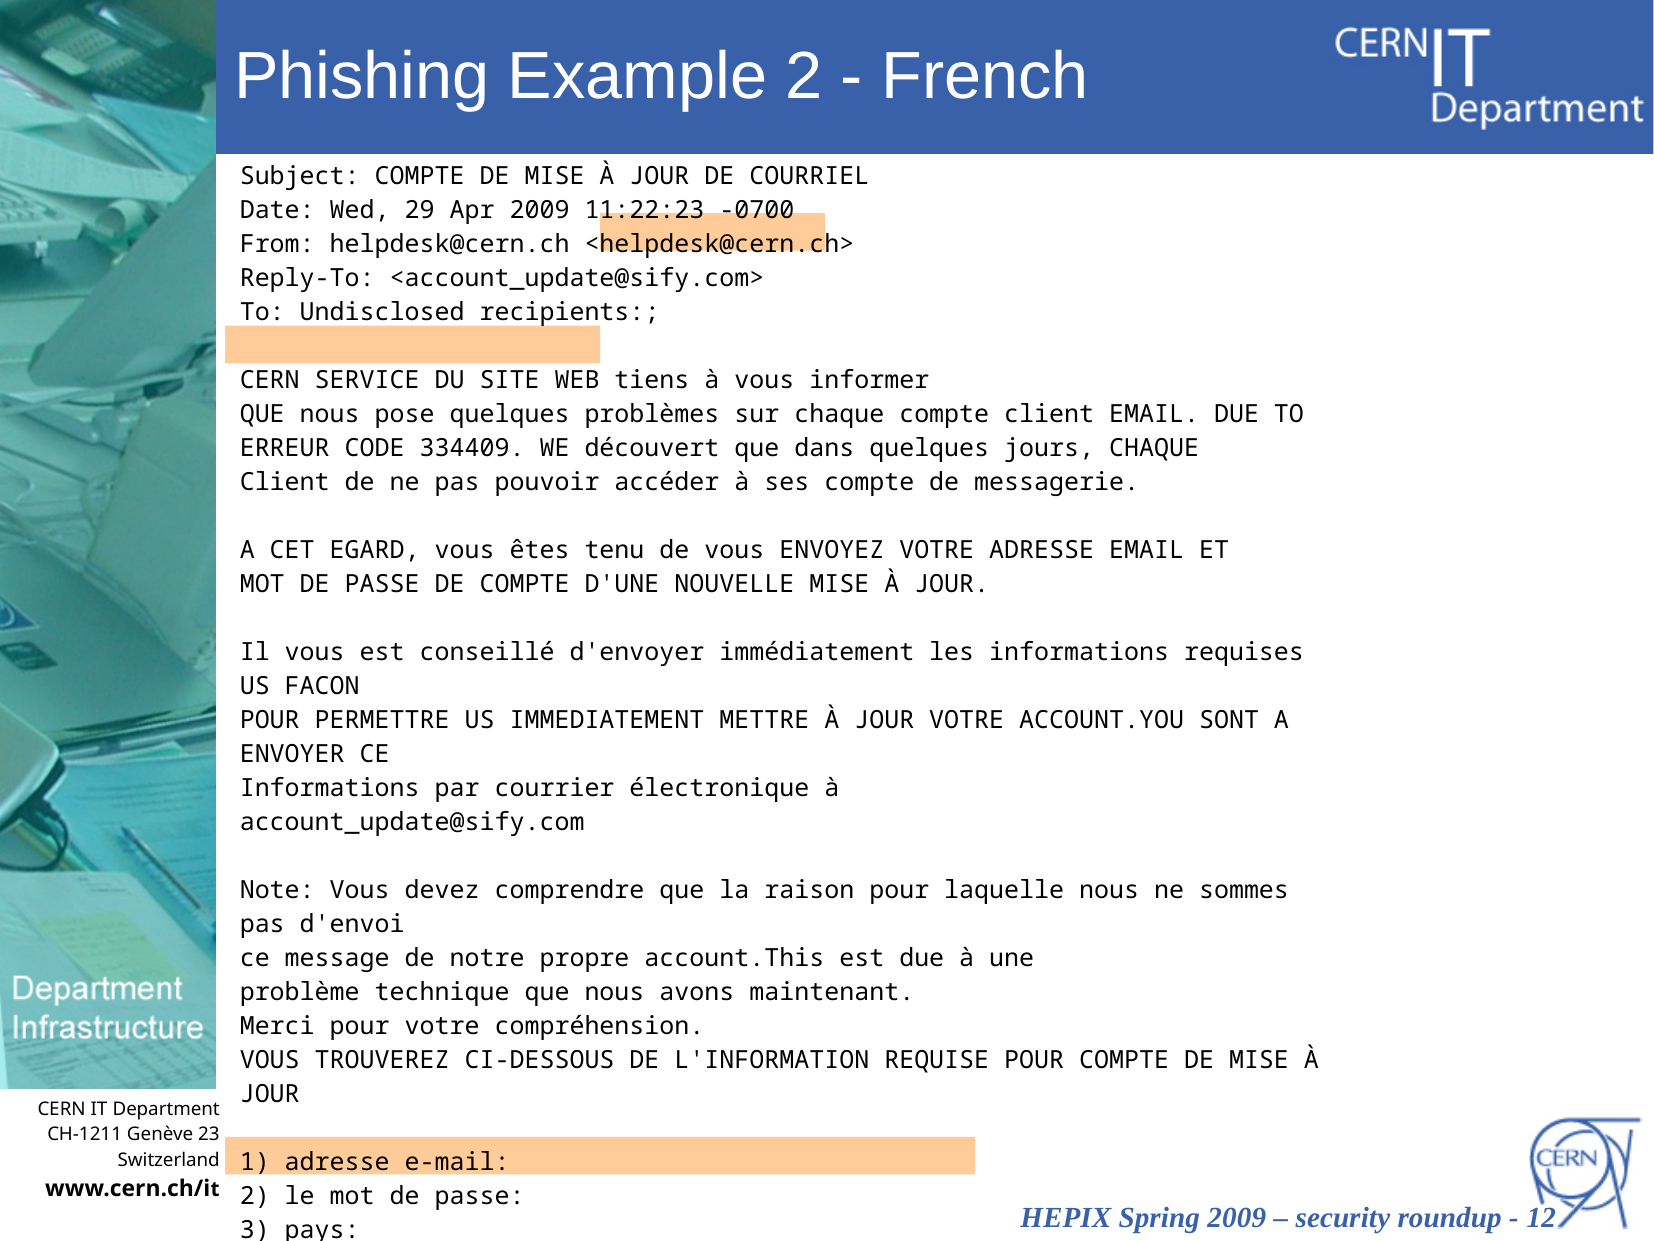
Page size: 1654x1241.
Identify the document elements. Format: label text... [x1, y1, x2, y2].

picture [1529, 1116, 1642, 1229]
picture [216, 0, 1654, 154]
text_box [304, 207, 455, 278]
picture [1529, 1211, 1533, 1226]
text_box Subject: COMPTE DE MISE À JOUR DE COURRIEL Date: Wed, 29 Apr 2009 11:22:23 -0700 From: helpdesk@cern.ch <helpdesk@cern.ch> Reply-To: <account_update@sify.com> To: Undisclosed recipients:; CERN SERVICE DU SITE WEB tiens à vous informer QUE nous pose quelques problèmes sur chaque compte client EMAIL. DUE TO ERREUR CODE 334409. WE découvert que dans quelques jours, CHAQUE Client de ne pas pouvoir accéder à ses compte de messagerie. A CET EGARD, vous êtes tenu de vous ENVOYEZ VOTRE ADRESSE EMAIL ET MOT DE PASSE DE COMPTE D'UNE NOUVELLE MISE À JOUR. Il vous est conseillé d'envoyer immédiatement les informations requises US FACON POUR PERMETTRE US IMMEDIATEMENT METTRE À JOUR VOTRE ACCOUNT.YOU SONT A ENVOYER CE Informations par courrier électronique à account_update@sify.com Note: Vous devez comprendre que la raison pour laquelle nous ne sommes pas d'envoi ce message de notre propre account.This est due à une problème technique que nous avons maintenant. Merci pour votre compréhension. VOUS TROUVEREZ CI-DESSOUS DE L'INFORMATION REQUISE POUR COMPTE DE MISE À JOUR 1) adresse e-mail: 2) le mot de passe: 3) pays: 4) Prénom / nom: Copyright CERN 2008 - Web Communications, DSU-CO [225, 150, 1613, 1209]
title Phishing Example 2 - French [234, 7, 1241, 143]
